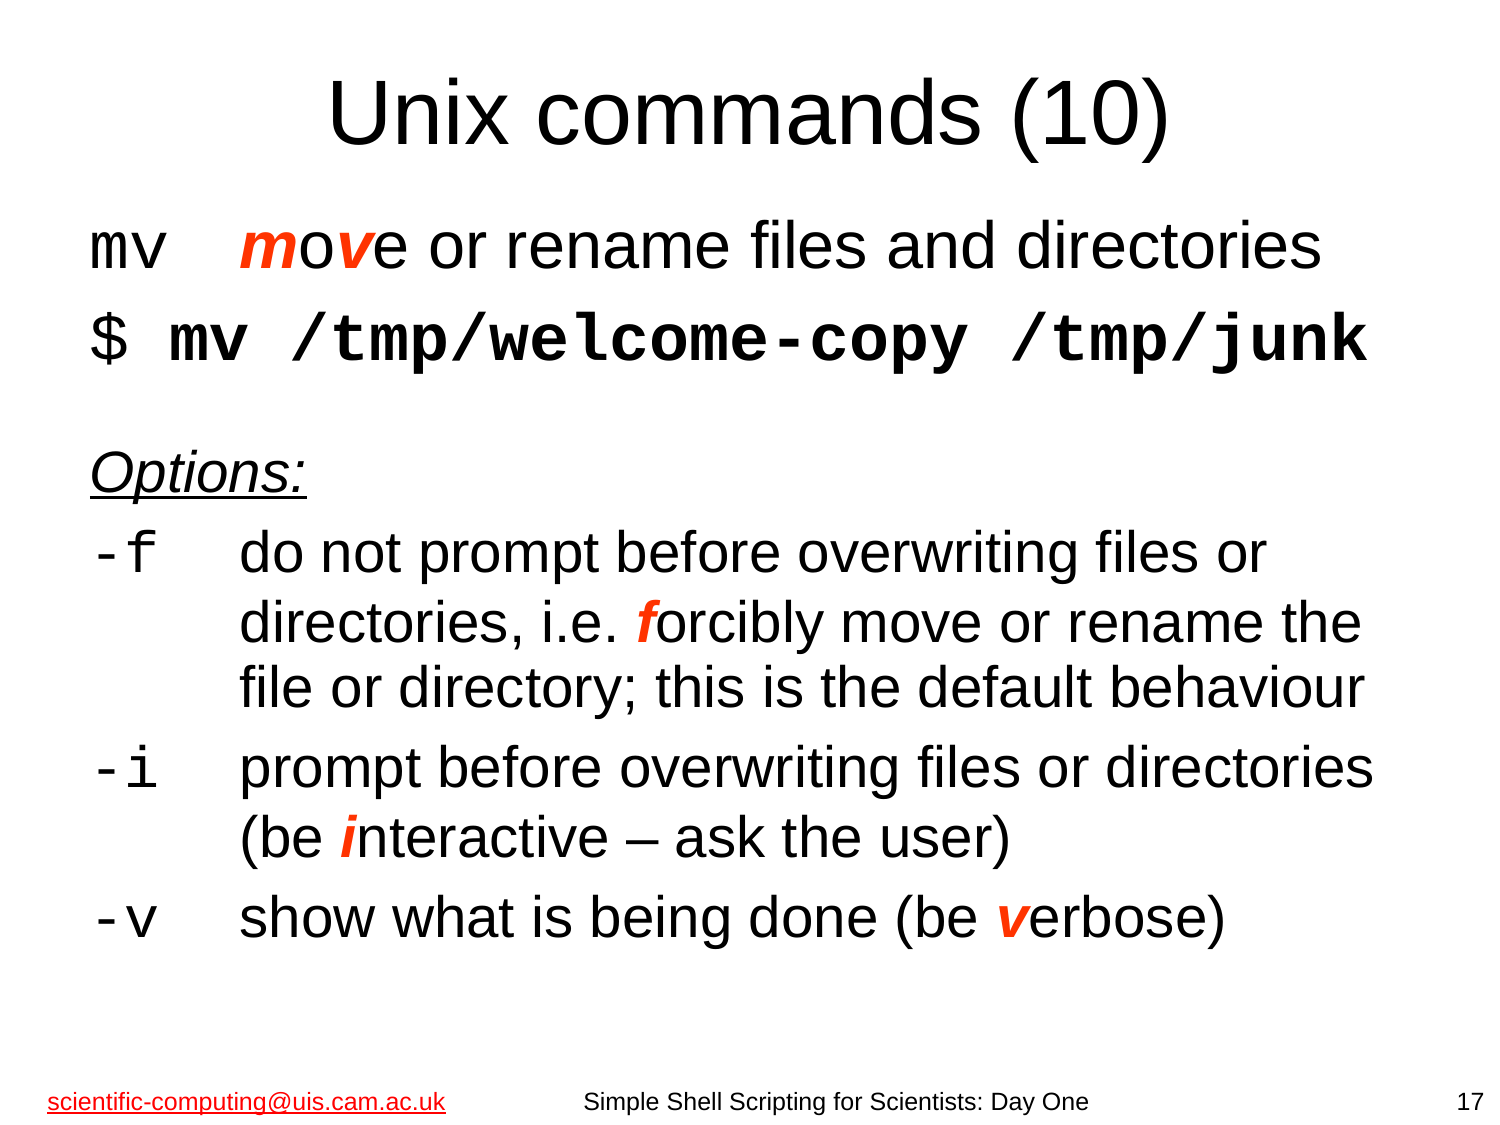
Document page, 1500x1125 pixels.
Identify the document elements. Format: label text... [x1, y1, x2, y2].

title Unix commands (10) [112, 49, 1388, 176]
list mv move or rename files and directories $ mv /tmp/welcome-copy /tmp/junk Options: -f do not prompt before overwriting files or directories, i.e. forcibly move or rename the file or directory; this is the default behaviour -i prompt before overwriting files or directories (be interactive – ask the user) -v show what is being done (be verbose) [75, 200, 1426, 1001]
